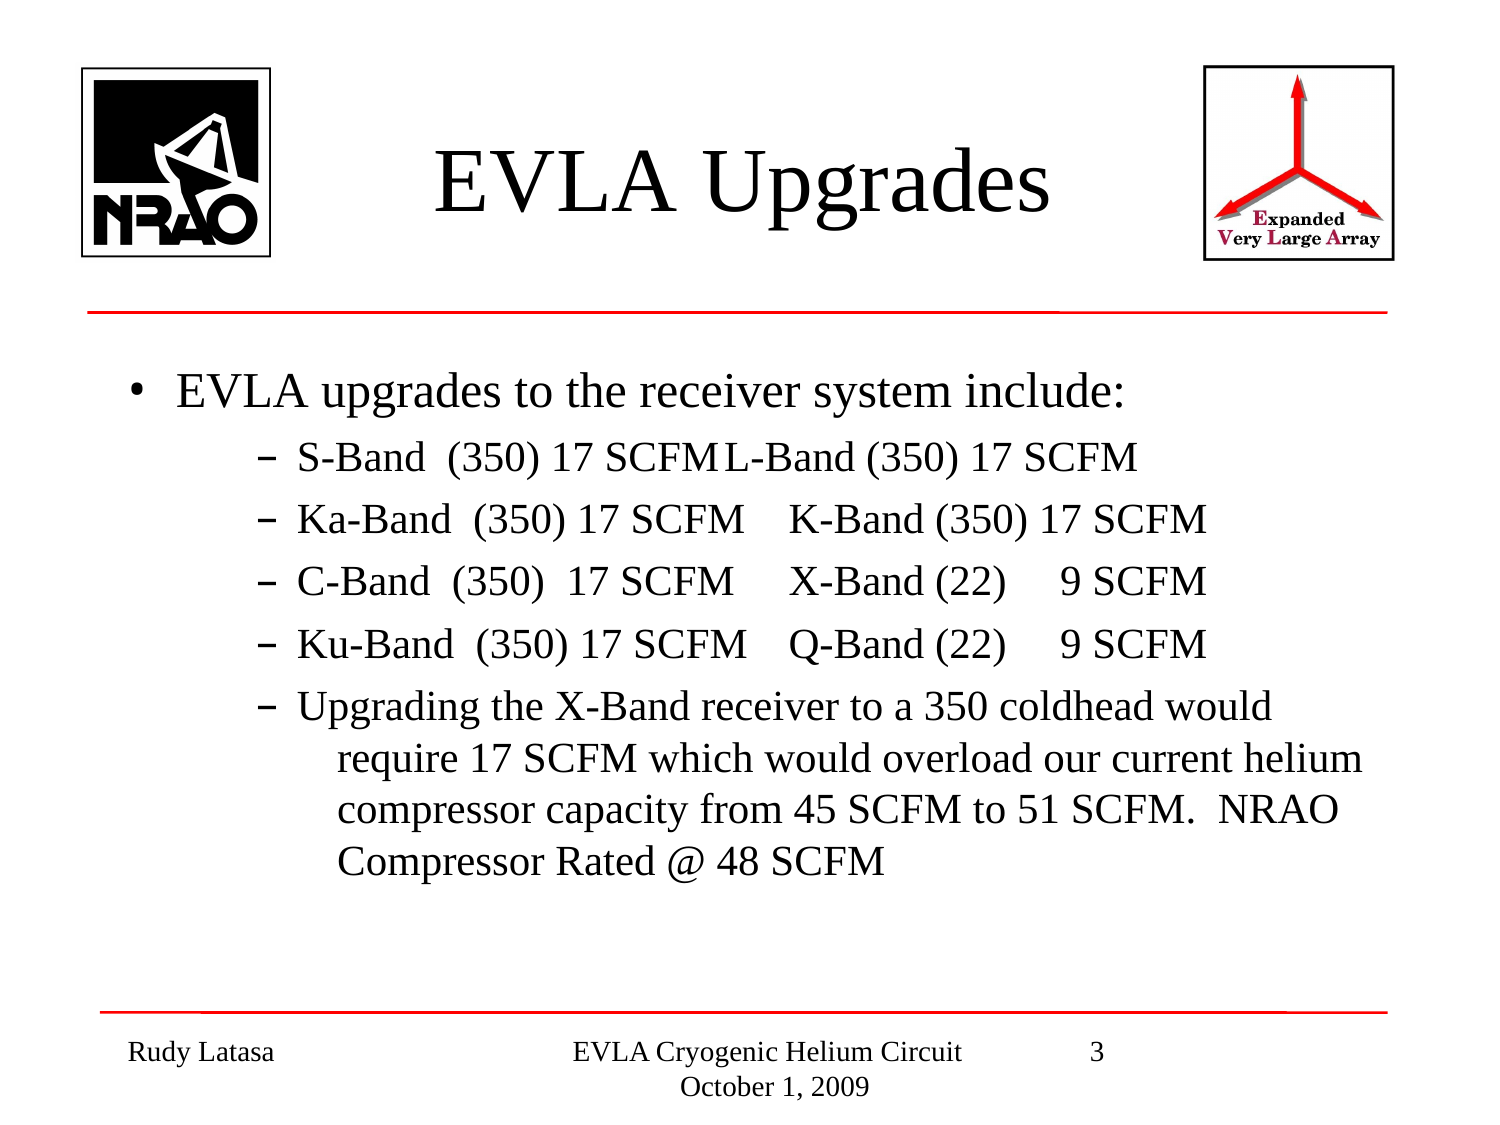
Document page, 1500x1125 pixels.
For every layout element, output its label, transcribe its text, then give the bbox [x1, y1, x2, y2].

text_box Rudy Latasa [112, 1025, 412, 1101]
title EVLA Upgrades [312, 62, 1176, 288]
text_box EVLA Cryogenic Helium Circuit October 1, 2009 [412, 1025, 1074, 1101]
text_box [1074, 1025, 1388, 1101]
list EVLA upgrades to the receiver system include: S-Band (350) 17 SCFM L-Band (350) 17 SCFM Ka-Band (350) 17 SCFM K-Band (350) 17 SCFM C-Band (350) 17 SCFM X-Band (22) 9 SCFM Ku-Band (350) 17 SCFM Q-Band (22) 9 SCFM Upgrading the X-Band receiver to a 350 coldhead would require 17 SCFM which would overload our current helium compressor capacity from 45 SCFM to 51 SCFM. NRAO Compressor Rated @ 48 SCFM [112, 350, 1388, 976]
